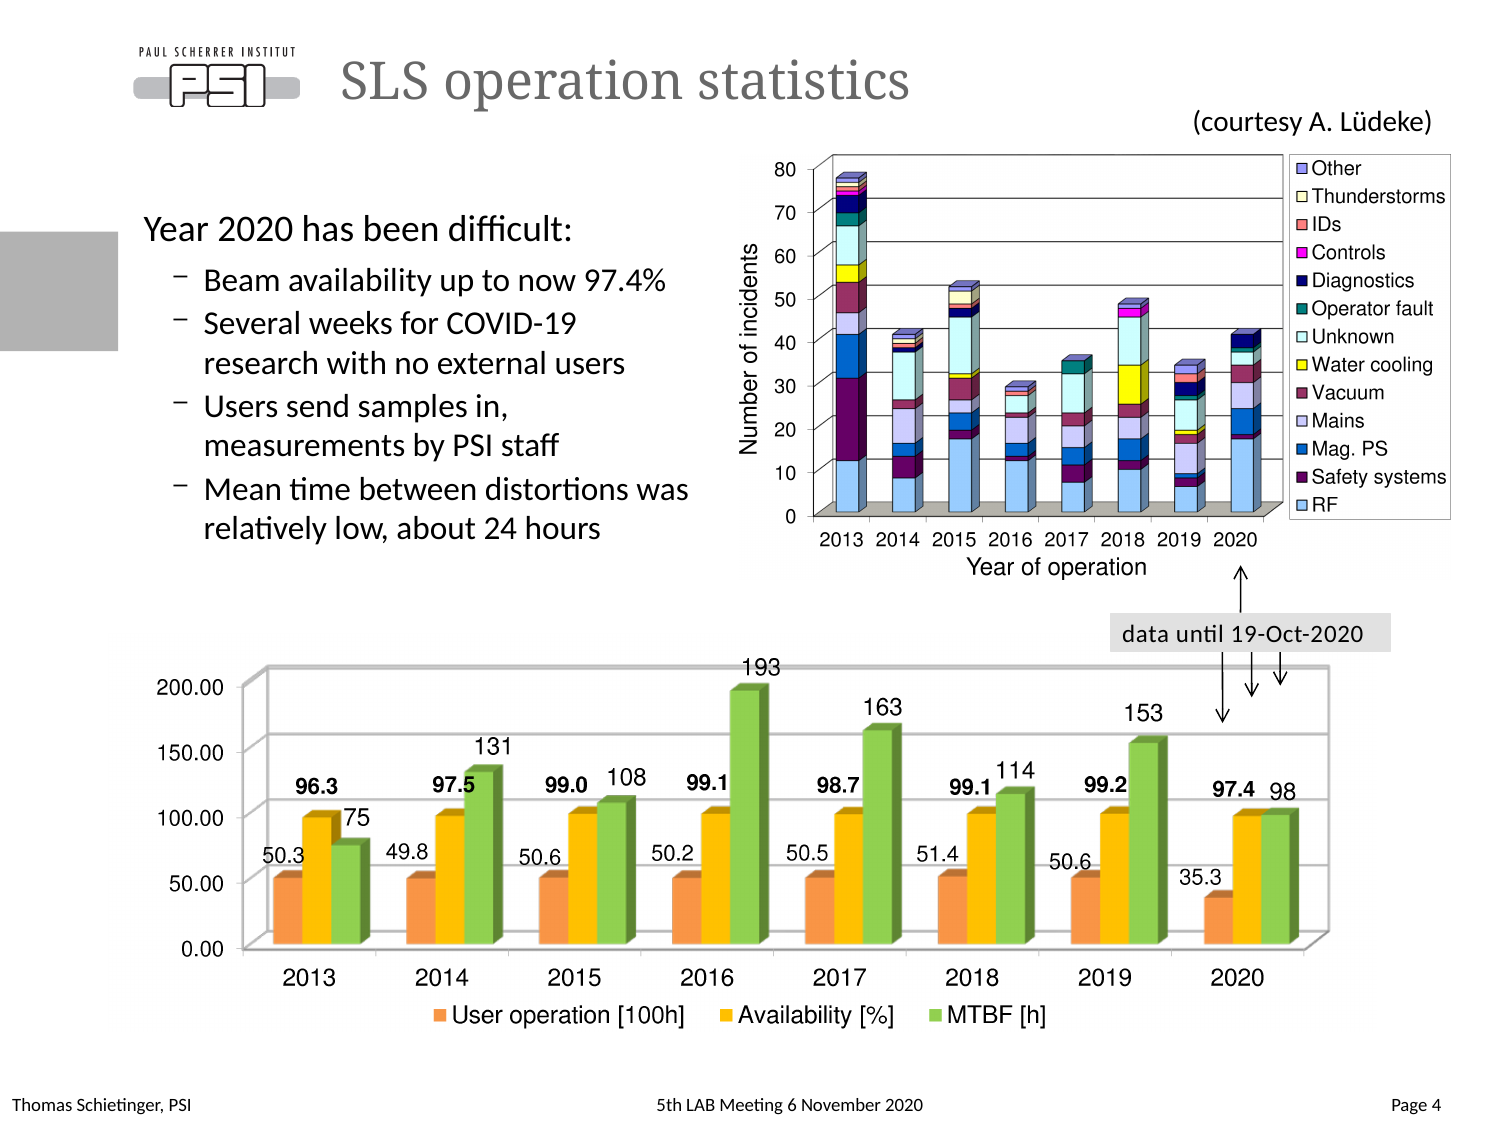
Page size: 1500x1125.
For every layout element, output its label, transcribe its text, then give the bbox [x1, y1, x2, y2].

picture [108, 633, 1377, 1032]
text_box data until 19-Oct-2020 [1110, 614, 1391, 652]
list Year 2020 has been difficult: Beam availability up to now 97.4% Several weeks for COVID-19 research with no external users Users send samples in, measurements by PSI staff Mean time between distortions was relatively low, about 24 hours [143, 203, 699, 573]
picture [739, 154, 1451, 580]
title SLS operation statistics [340, 47, 1442, 132]
text_box (courtesy A. Lüdeke) [1177, 101, 1448, 146]
